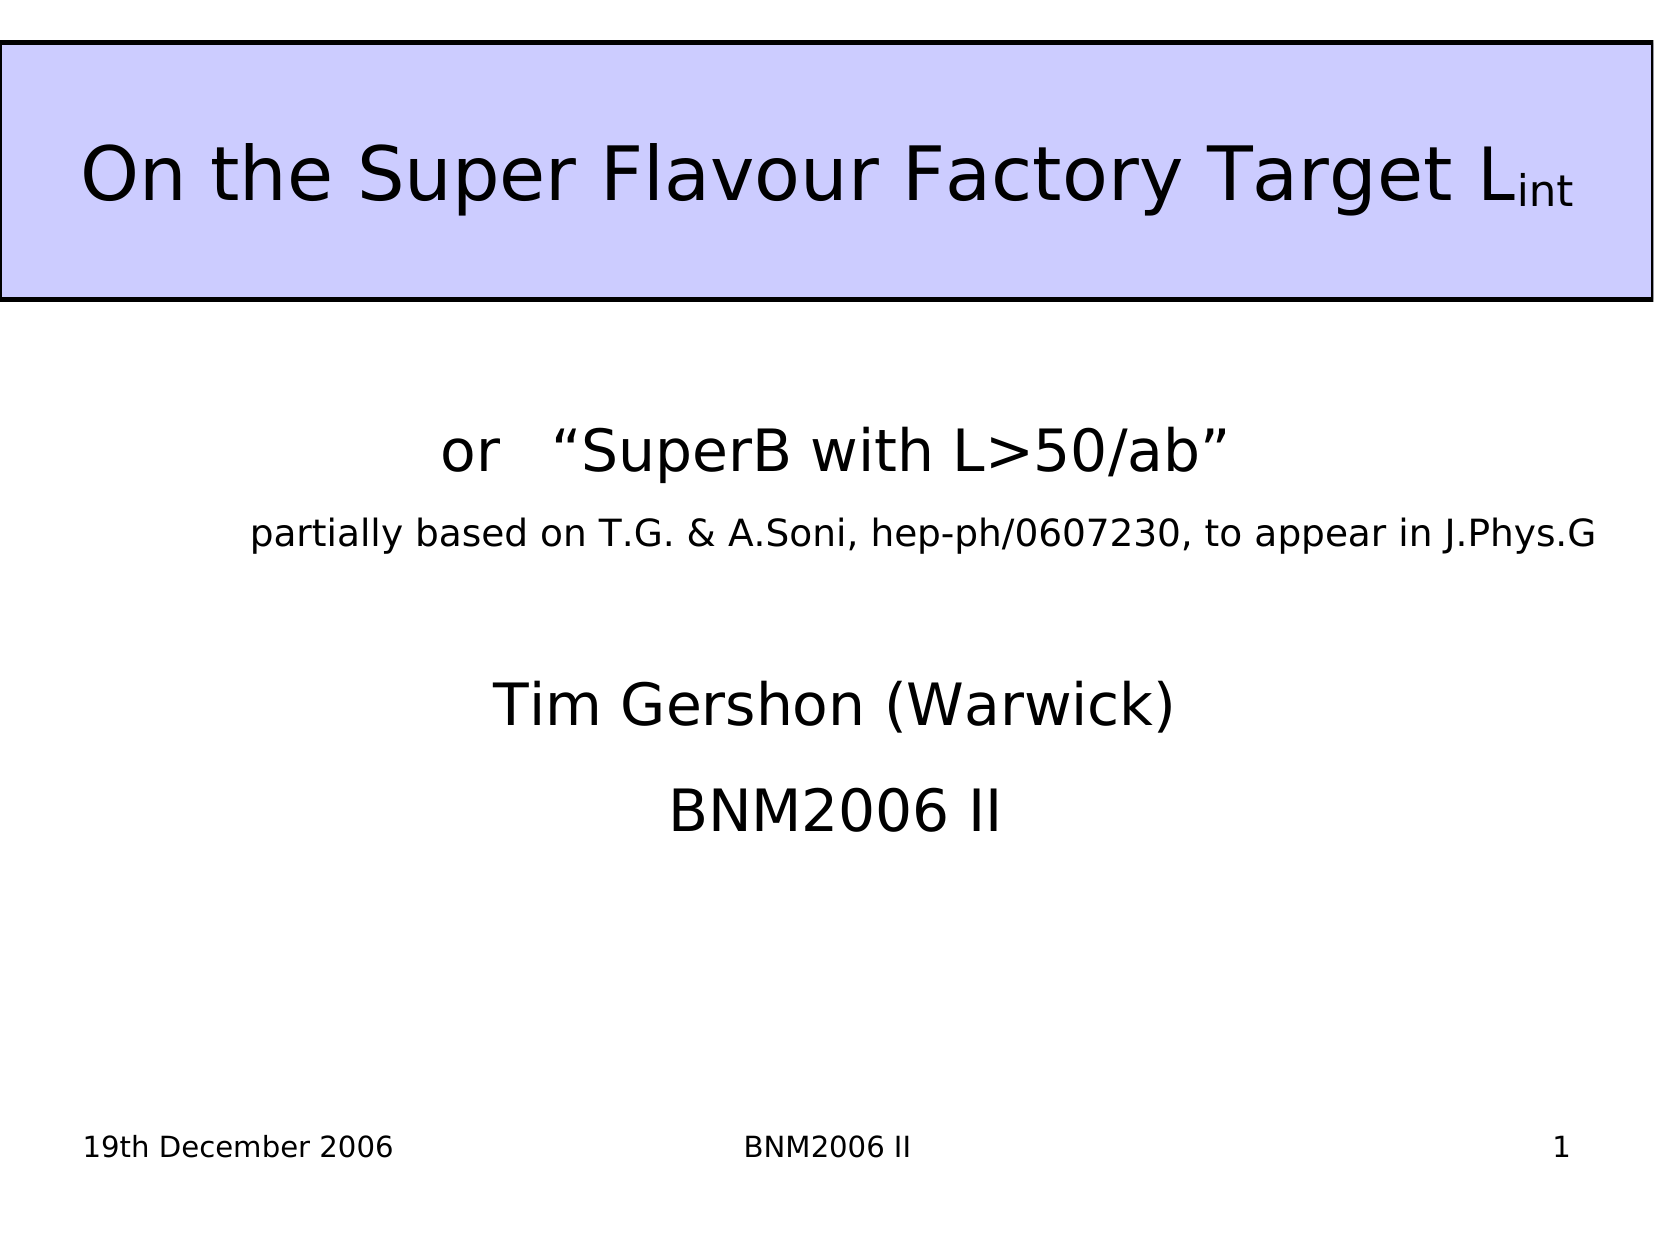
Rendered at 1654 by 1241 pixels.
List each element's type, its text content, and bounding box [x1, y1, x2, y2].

text_box or “SuperB with L>50/ab” partially based on T.G. & A.Soni, hep-ph/0607230, to appear in J.Phys.G [23, 375, 1613, 635]
title On the Super Flavour Factory Target Lint [0, 42, 1654, 300]
text_box Tim Gershon (Warwick) BNM2006 II [23, 635, 1613, 926]
